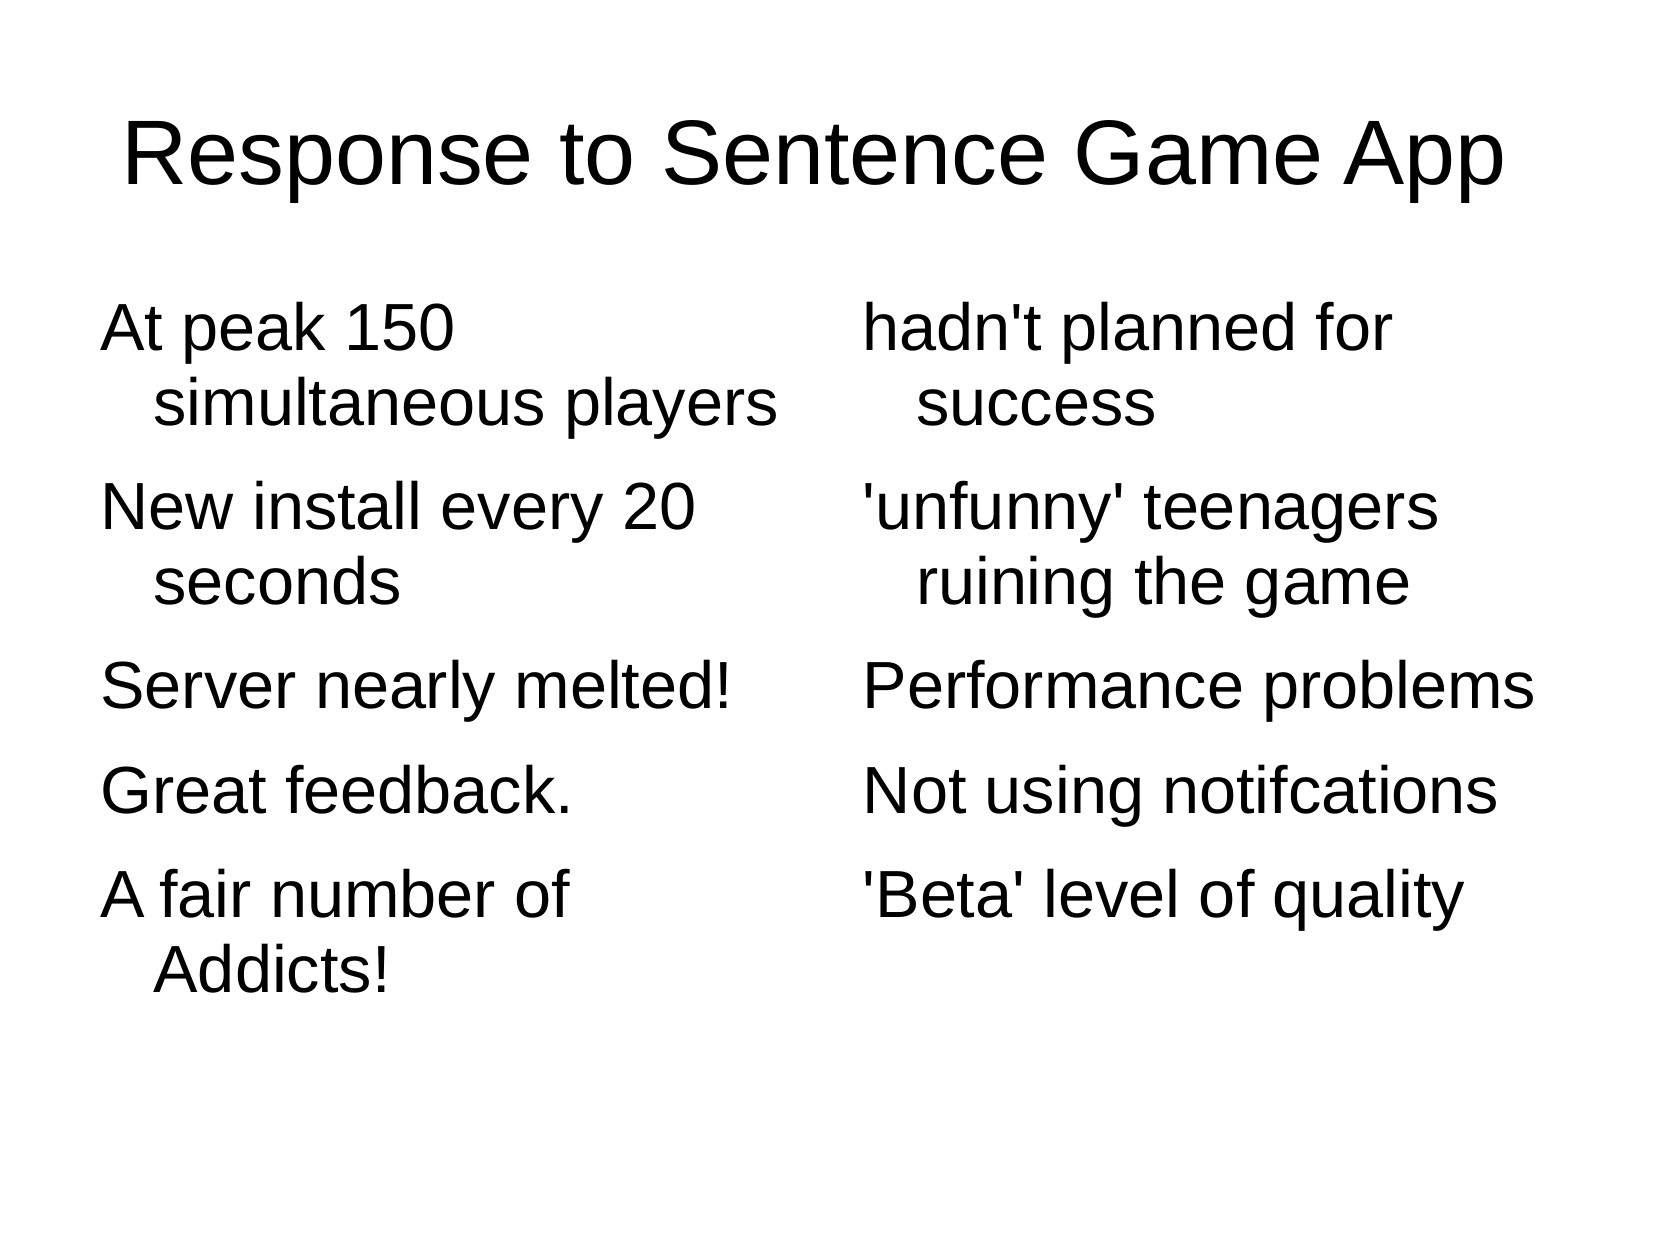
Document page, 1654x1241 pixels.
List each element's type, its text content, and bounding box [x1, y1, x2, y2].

title Response to Sentence Game App [82, 49, 1571, 257]
list hadn't planned for success 'unfunny' teenagers ruining the game Performance problems Not using notifcations 'Beta' level of quality [845, 290, 1572, 1094]
list At peak 150 simultaneous players New install every 20 seconds Server nearly melted! Great feedback. A fair number of Addicts! [82, 290, 809, 1094]
